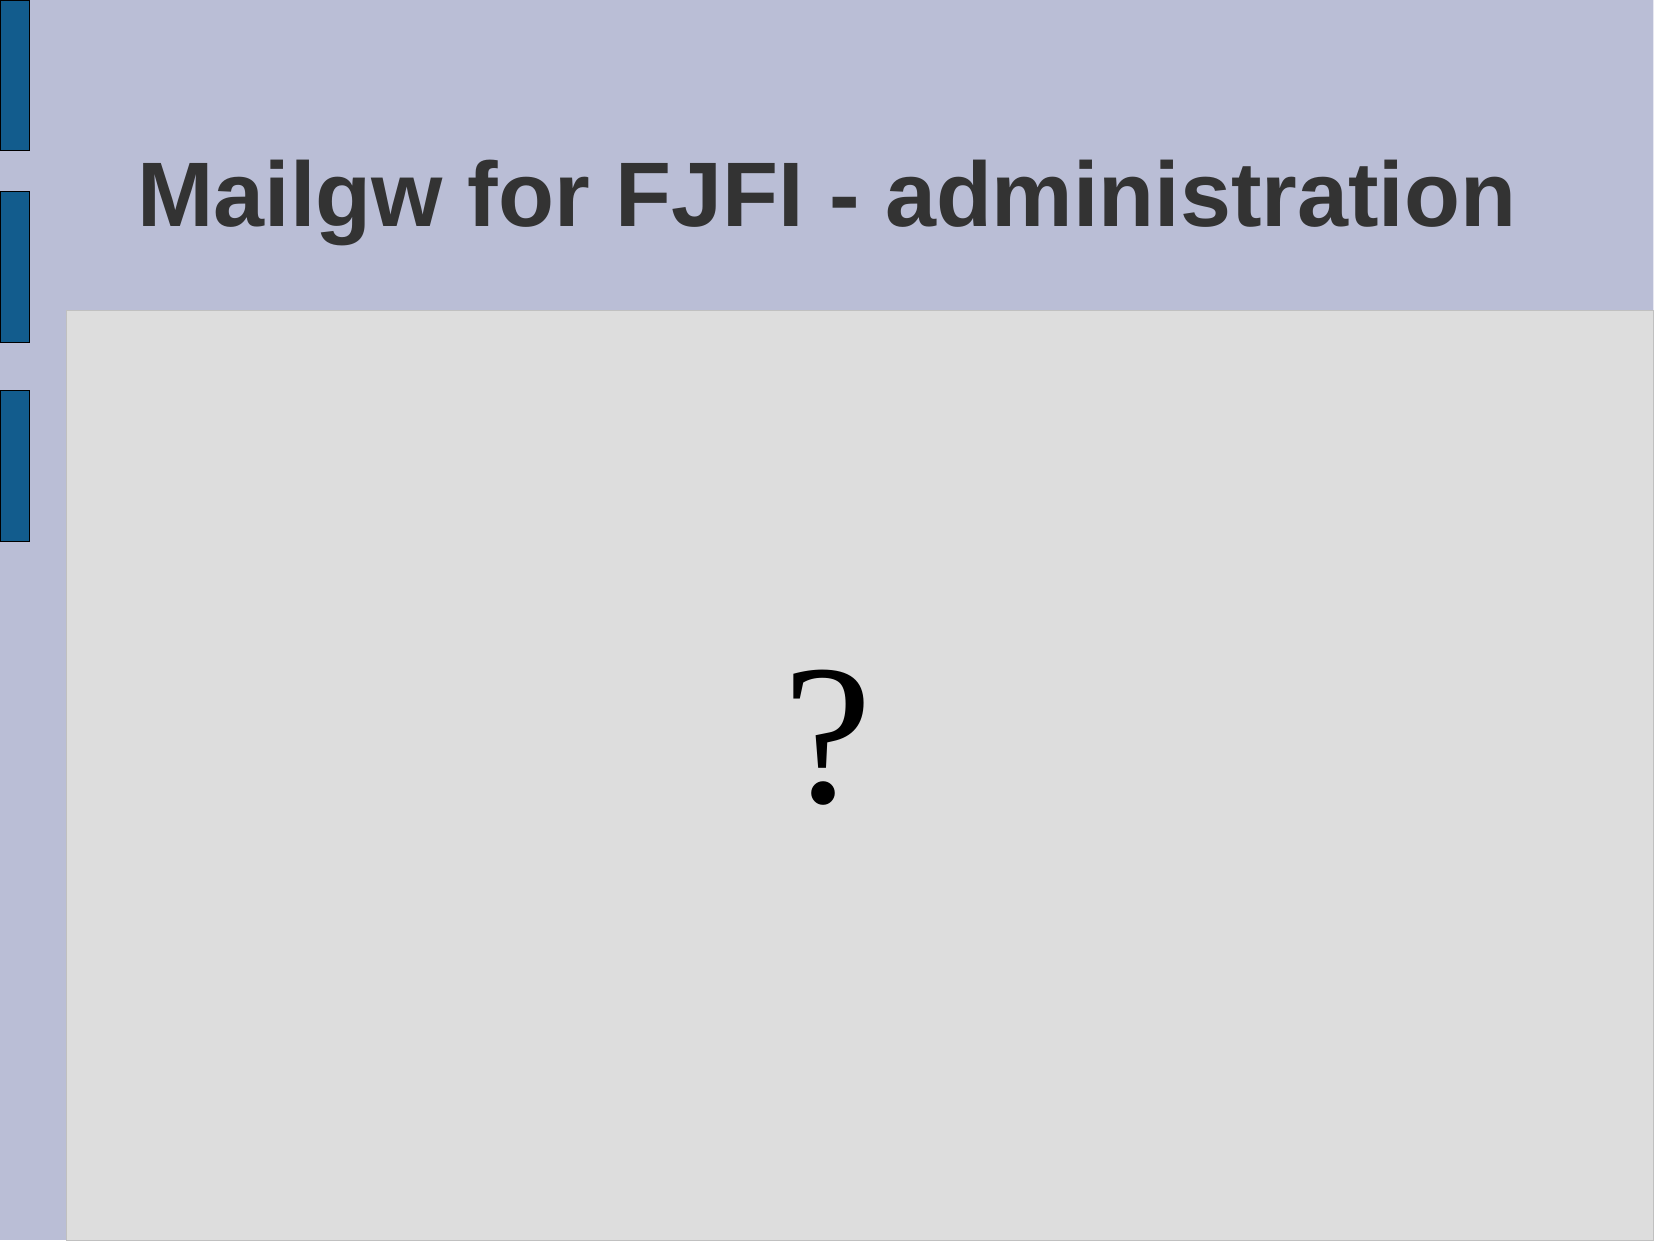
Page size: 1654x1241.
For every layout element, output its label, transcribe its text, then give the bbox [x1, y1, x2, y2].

title Mailgw for FJFI - administration [121, 91, 1534, 299]
subtitle ? [121, 344, 1534, 1127]
